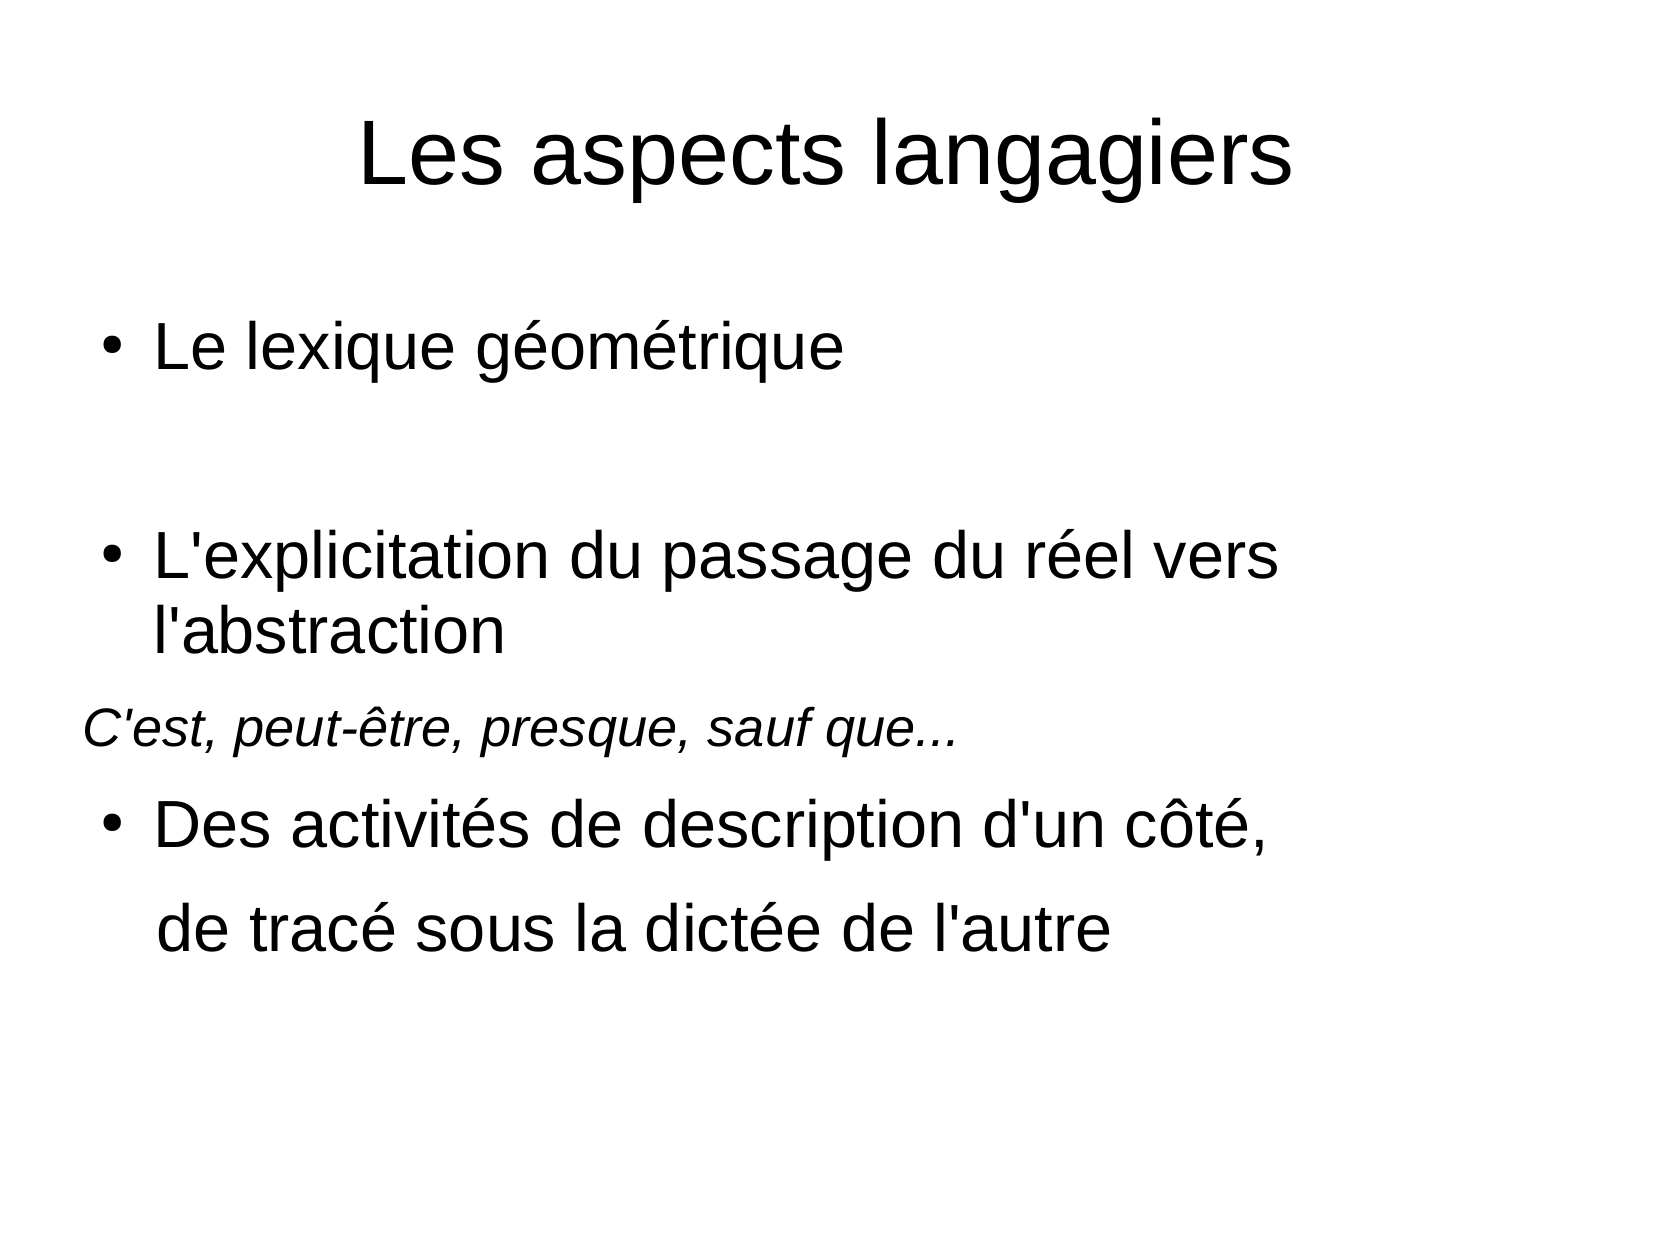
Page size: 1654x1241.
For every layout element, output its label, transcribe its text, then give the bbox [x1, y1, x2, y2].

list Le lexique géométrique L'explicitation du passage du réel vers l'abstraction C'est, peut-être, presque, sauf que... Des activités de description d'un côté, de tracé sous la dictée de l'autre [82, 309, 1571, 1128]
title Les aspects langagiers [82, 49, 1571, 257]
